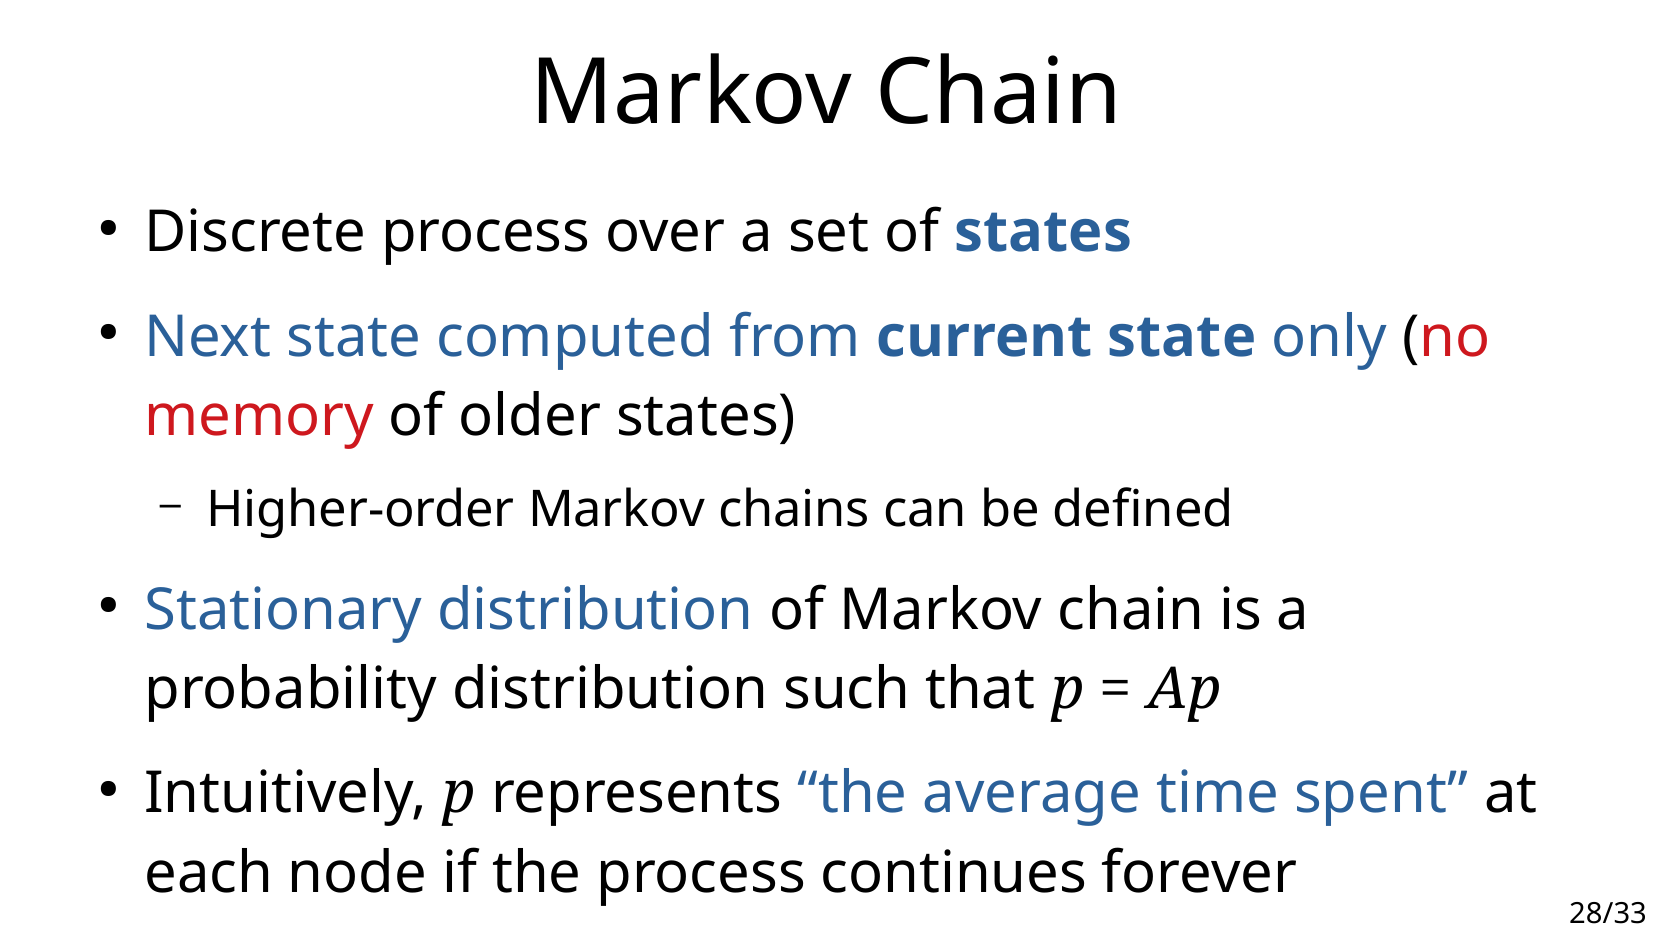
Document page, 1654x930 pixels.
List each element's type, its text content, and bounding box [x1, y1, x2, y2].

title Markov Chain [82, 0, 1571, 189]
list Discrete process over a set of states Next state computed from current state only (no memory of older states) Higher-order Markov chains can be defined Stationary distribution of Markov chain is a probability distribution such that p = Ap Intuitively, p represents “the average time spent” at each node if the process continues forever [82, 189, 1571, 909]
